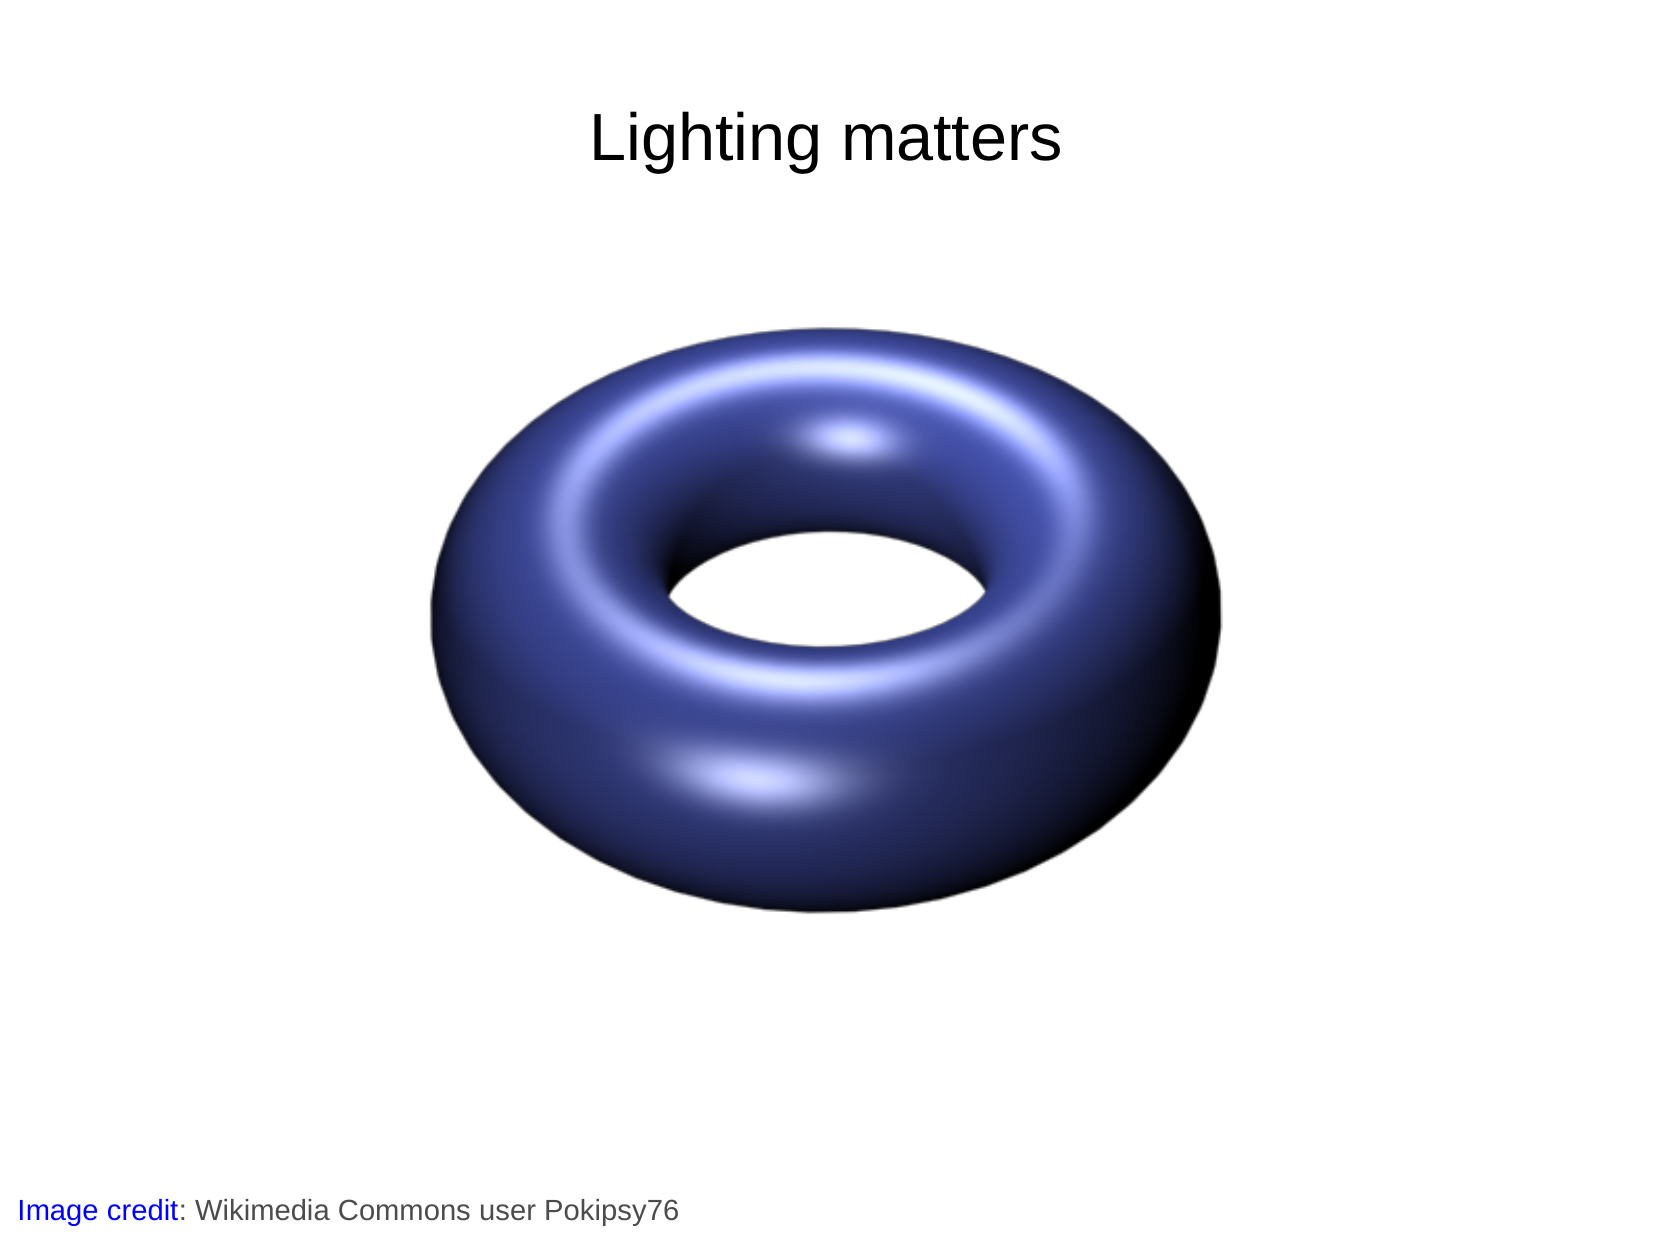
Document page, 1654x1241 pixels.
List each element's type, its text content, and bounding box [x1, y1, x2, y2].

subtitle Lighting matters [82, 49, 1571, 226]
text_box Image credit: Wikimedia Commons user Pokipsy76 [2, 1186, 1163, 1234]
picture [410, 255, 1244, 985]
